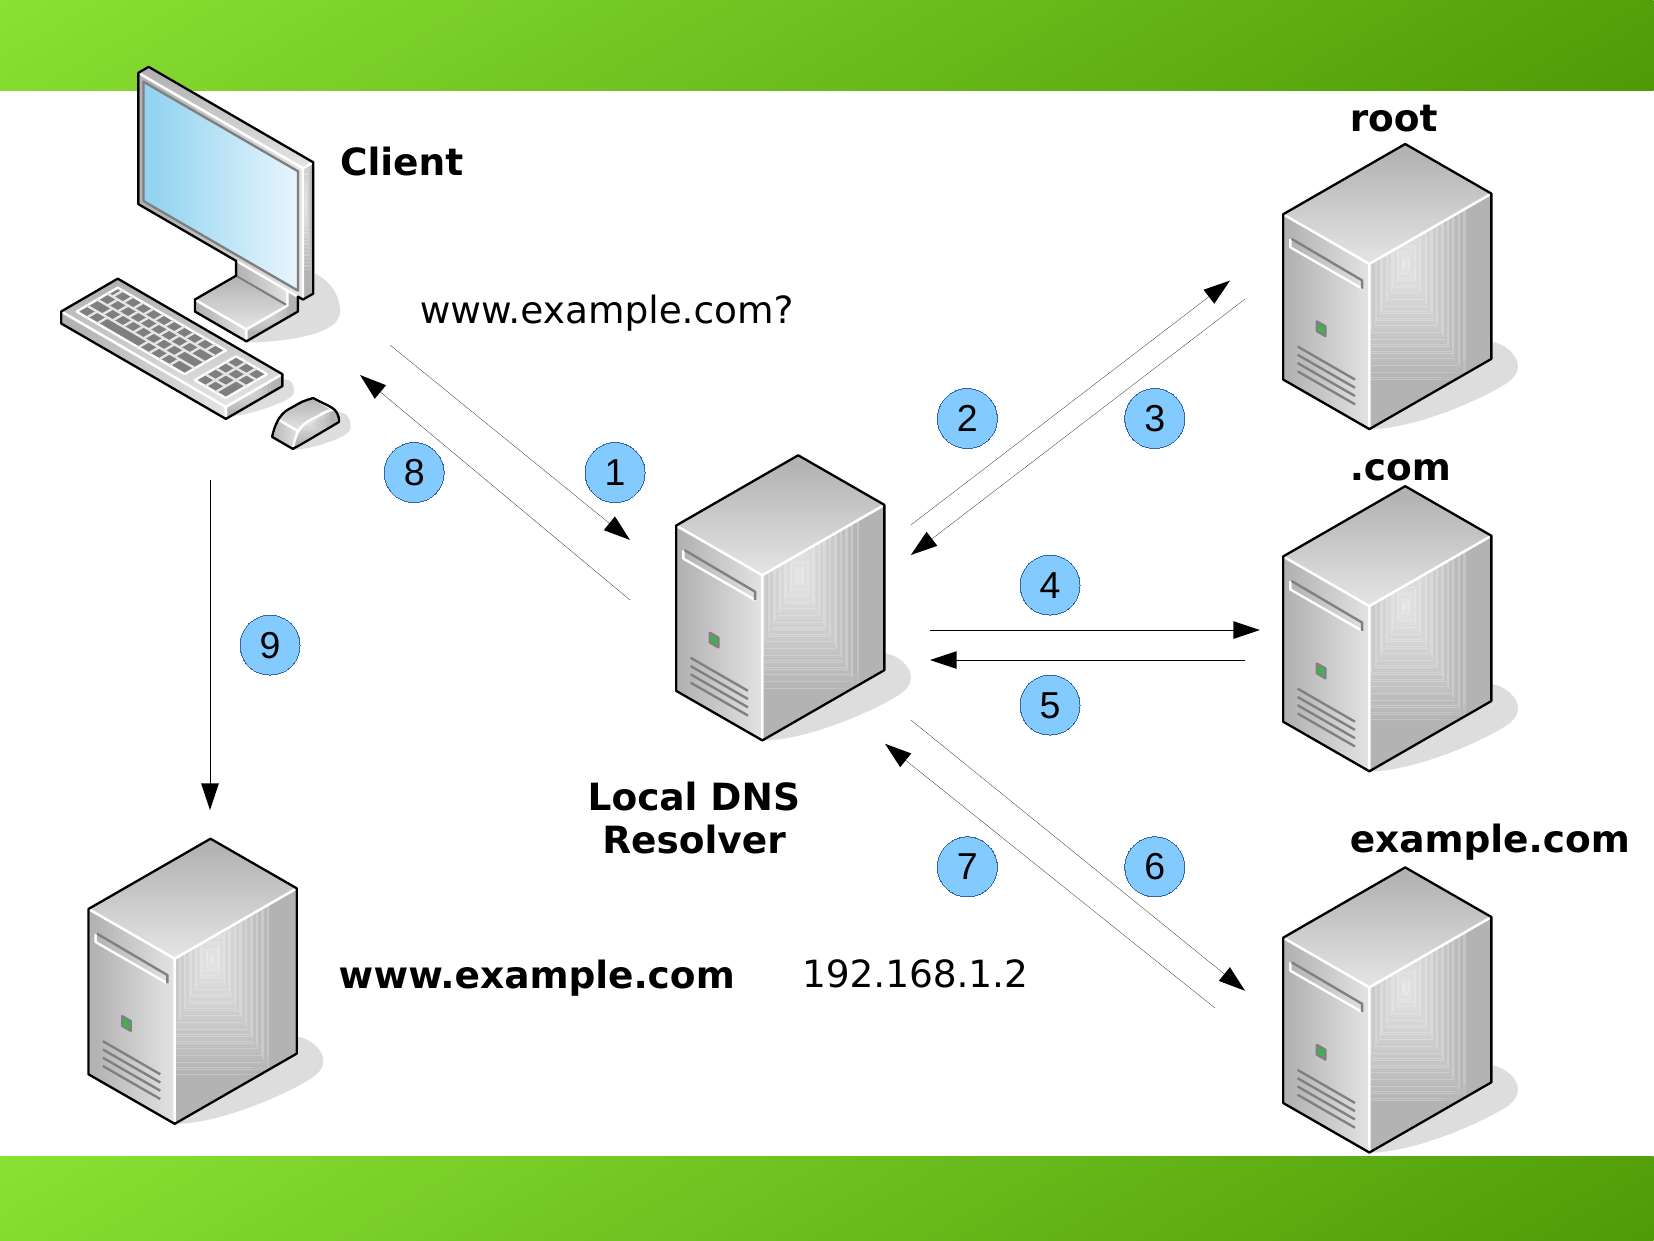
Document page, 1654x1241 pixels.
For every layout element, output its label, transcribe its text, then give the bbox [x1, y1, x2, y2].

text_box 4 [1020, 555, 1081, 616]
text_box example.com [1335, 810, 1654, 869]
picture [87, 837, 324, 1126]
text_box 7 [937, 836, 998, 897]
picture [60, 65, 351, 451]
text_box 192.168.1.2 [765, 945, 1066, 1004]
text_box .com [1335, 437, 1561, 497]
text_box 5 [1020, 675, 1081, 736]
text_box Local DNS Resolver [555, 768, 834, 871]
text_box 2 [937, 388, 998, 449]
text_box www.example.com [311, 946, 762, 1006]
picture [675, 454, 911, 742]
text_box 1 [585, 442, 646, 503]
text_box 6 [1124, 836, 1185, 897]
text_box 9 [240, 615, 301, 676]
text_box Client [311, 133, 492, 192]
text_box 8 [384, 442, 445, 503]
picture [1282, 866, 1518, 1154]
text_box 3 [1124, 388, 1185, 449]
picture [1282, 142, 1518, 431]
text_box root [1335, 89, 1561, 148]
picture [1282, 485, 1518, 773]
text_box www.example.com? [405, 281, 811, 342]
